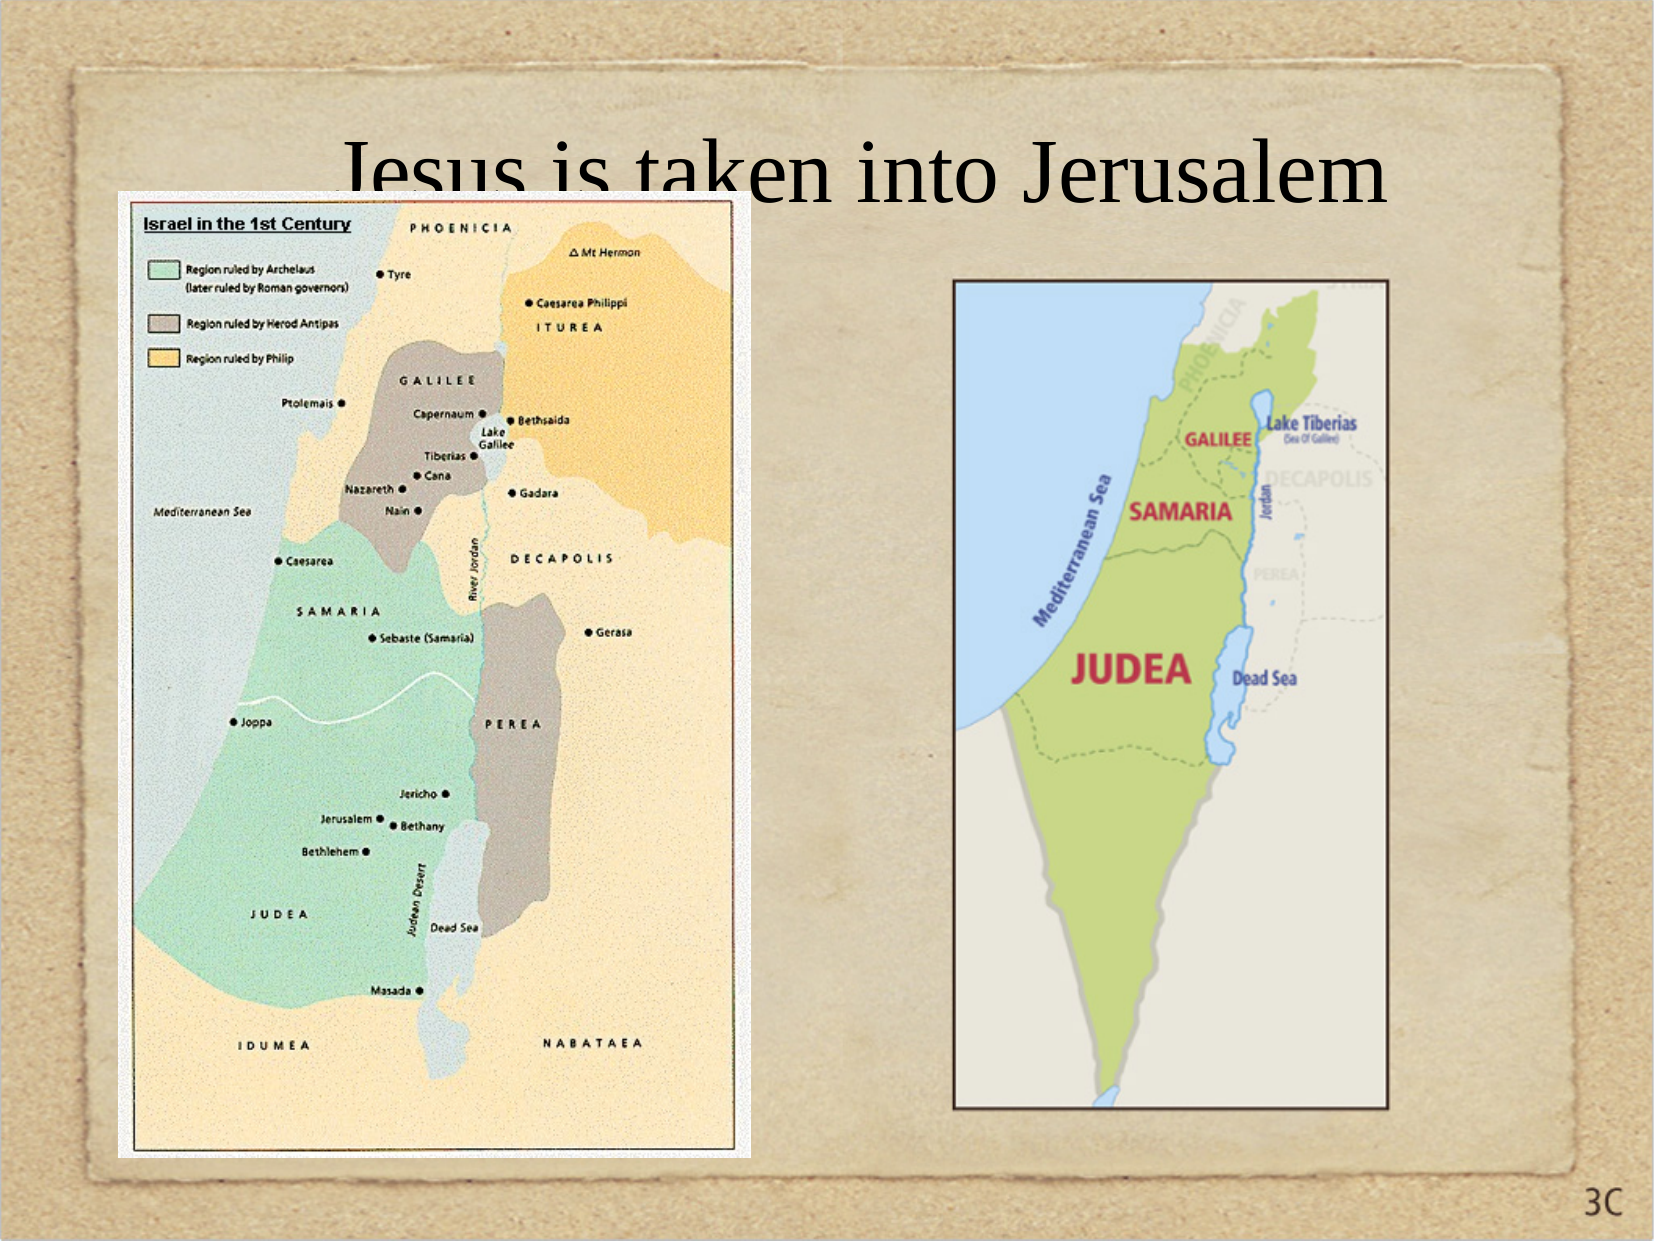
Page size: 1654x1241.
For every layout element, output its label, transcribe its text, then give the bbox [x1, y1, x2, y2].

picture [0, 0, 1654, 1241]
text_box Jesus is taken into Jerusalem [187, 62, 1538, 180]
text_box [751, 660, 1654, 961]
